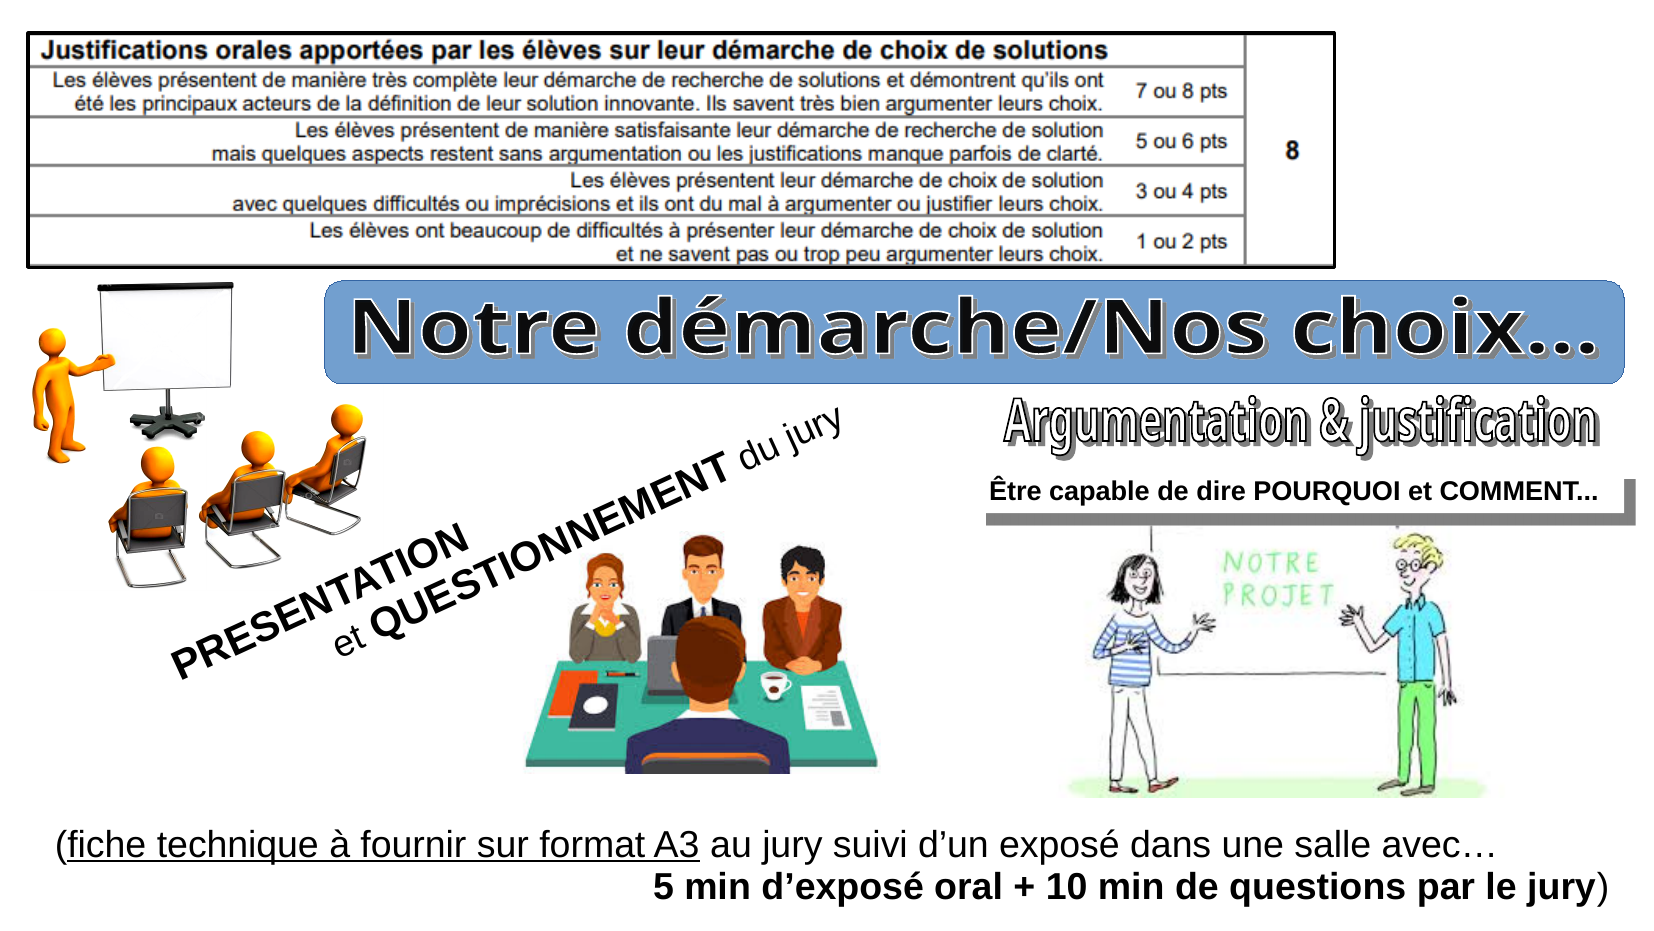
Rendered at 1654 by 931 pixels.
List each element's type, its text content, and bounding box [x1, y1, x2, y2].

text_box Argumentation & justification [1417, 401, 1433, 442]
text_box Argumentation & justification [1206, 407, 1227, 442]
text_box (fiche technique à fournir sur format A3 au jury suivi d’un exposé dans une salle avec… 5 min d’exposé oral + 10 min de questions par le jury) [29, 816, 1625, 916]
picture [1033, 526, 1522, 798]
text_box Notre démarche/Nos choix... [626, 295, 672, 355]
text_box Argumentation & justification [1548, 407, 1570, 442]
text_box [324, 280, 1625, 384]
text_box Notre démarche/Nos choix... [1396, 311, 1444, 355]
picture [29, 280, 384, 591]
text_box Argumentation & justification [1320, 397, 1349, 442]
text_box Argumentation & justification [1102, 407, 1136, 441]
text_box Notre démarche/Nos choix... [911, 311, 950, 355]
text_box Argumentation & justification [1230, 401, 1246, 442]
text_box Notre démarche/Nos choix... [737, 311, 810, 354]
text_box Être capable de dire POURQUOI et COMMENT... [974, 468, 1625, 514]
text_box Notre démarche/Nos choix... [474, 303, 508, 355]
text_box Notre démarche/Nos choix... [1173, 311, 1220, 355]
text_box Argumentation & justification [1574, 407, 1595, 441]
text_box Notre démarche/Nos choix... [959, 295, 1004, 354]
picture [501, 531, 906, 774]
text_box Argumentation & justification [1399, 407, 1416, 442]
text_box Notre démarche/Nos choix... [819, 311, 863, 355]
text_box Notre démarche/Nos choix... [516, 311, 549, 354]
text_box Notre démarche/Nos choix... [1062, 299, 1098, 354]
text_box Notre démarche/Nos choix... [1474, 311, 1525, 354]
text_box Argumentation & justification [1165, 407, 1186, 441]
picture [29, 34, 1333, 266]
text_box Notre démarche/Nos choix... [682, 311, 727, 355]
text_box Notre démarche/Nos choix... [1342, 295, 1387, 354]
text_box Notre démarche/Nos choix... [552, 311, 597, 355]
text_box Argumentation & justification [1076, 408, 1097, 442]
text_box Notre démarche/Nos choix... [1227, 311, 1264, 355]
text_box Argumentation & justification [1260, 407, 1282, 442]
text_box Argumentation & justification [1140, 407, 1161, 442]
text_box Argumentation & justification [1475, 407, 1493, 442]
text_box Notre démarche/Nos choix... [421, 311, 469, 355]
text_box Argumentation & justification [1518, 401, 1534, 442]
text_box Argumentation & justification [1003, 398, 1032, 441]
text_box Notre démarche/Nos choix... [1453, 311, 1467, 354]
text_box Argumentation & justification [1495, 407, 1515, 442]
text_box Argumentation & justification [1285, 407, 1306, 441]
text_box Argumentation & justification [1446, 395, 1471, 442]
text_box Notre démarche/Nos choix... [1105, 299, 1162, 354]
text_box Notre démarche/Nos choix... [876, 311, 908, 354]
text_box Argumentation & justification [1189, 401, 1205, 442]
text_box Argumentation & justification [1356, 408, 1369, 456]
text_box Notre démarche/Nos choix... [354, 299, 410, 354]
text_box Notre démarche/Nos choix... [1294, 311, 1333, 355]
text_box PRESENTATION et QUESTIONNEMENT du jury [148, 384, 873, 758]
text_box Argumentation & justification [1374, 408, 1395, 442]
text_box Argumentation & justification [1050, 407, 1071, 456]
text_box Notre démarche/Nos choix... [1013, 311, 1059, 355]
